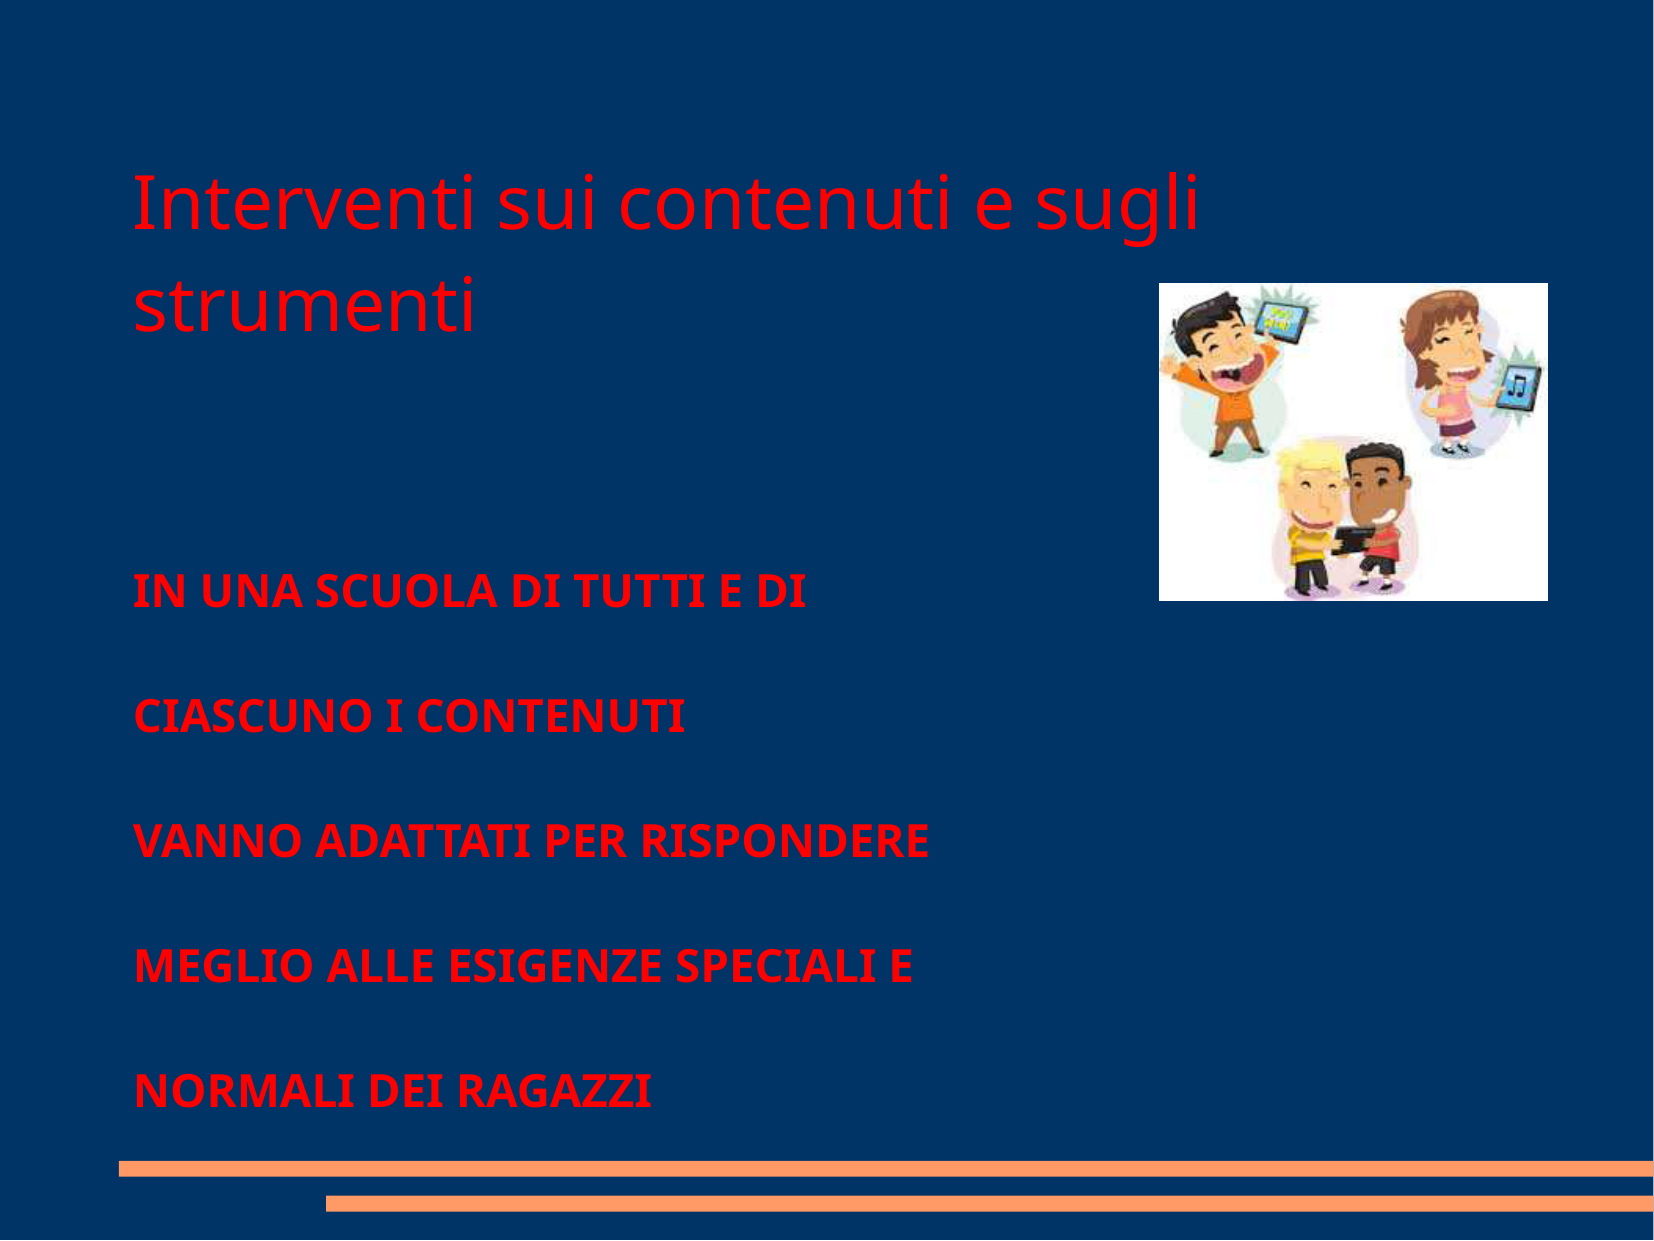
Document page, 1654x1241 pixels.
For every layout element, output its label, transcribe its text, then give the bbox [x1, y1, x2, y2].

text_box Interventi sui contenuti e sugli strumenti IN UNA SCUOLA DI TUTTI E DI CIASCUNO I CONTENUTI VANNO ADATTATI PER RISPONDERE MEGLIO ALLE ESIGENZE SPECIALI E NORMALI DEI RAGAZZI [118, 141, 1571, 1099]
picture [1159, 283, 1548, 601]
